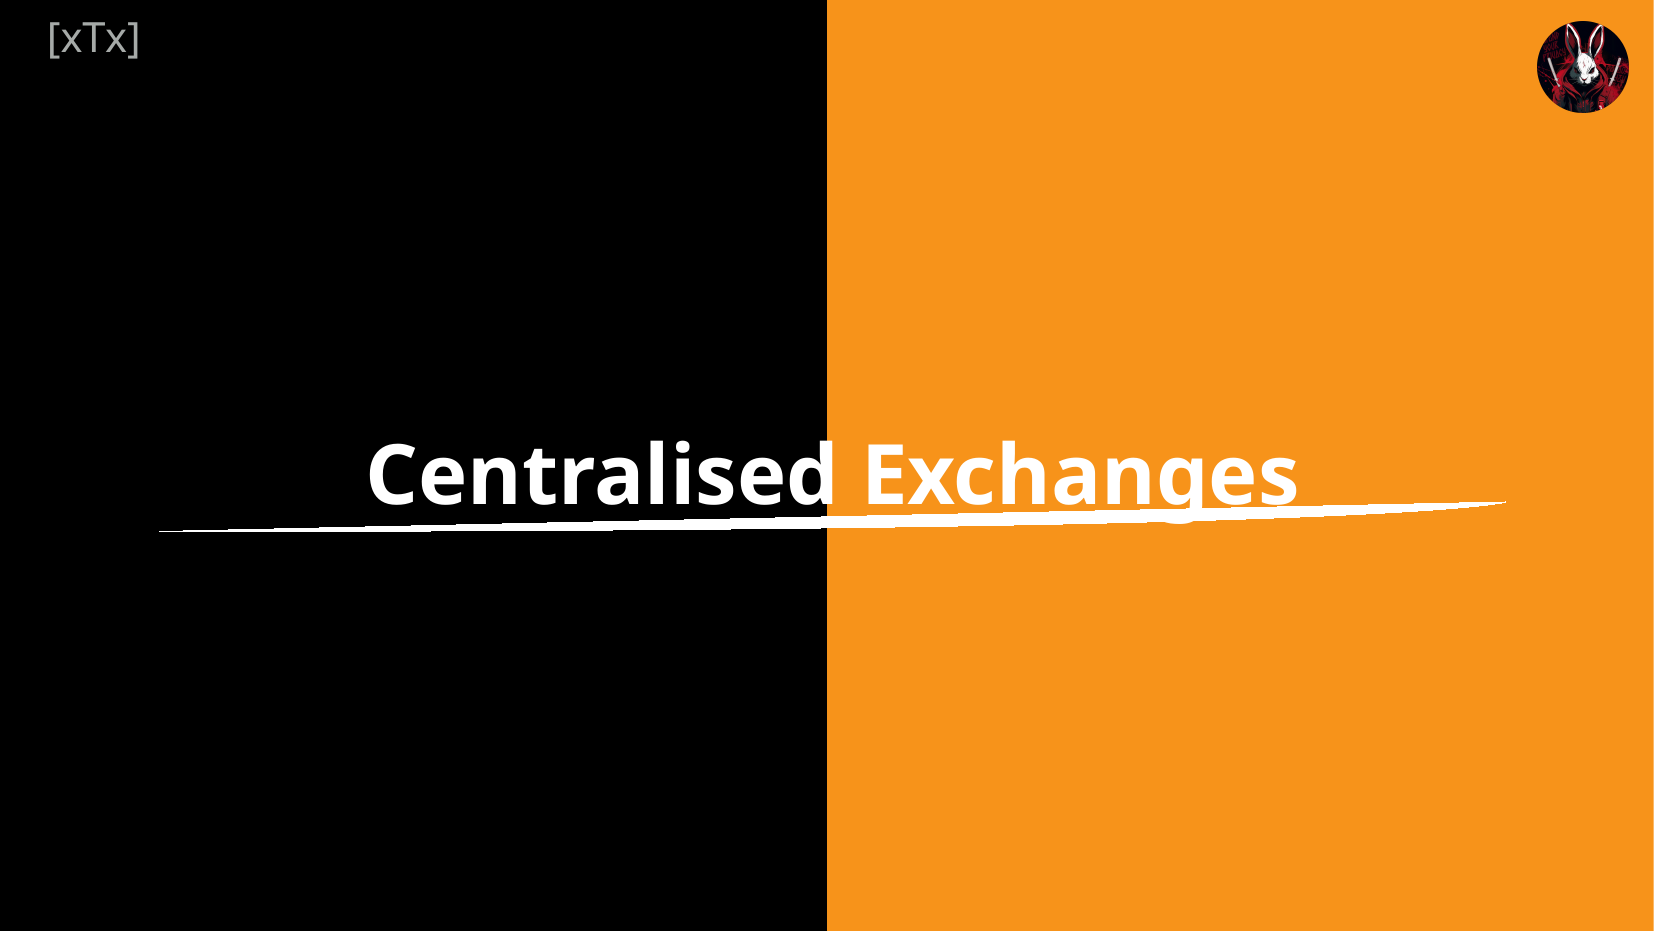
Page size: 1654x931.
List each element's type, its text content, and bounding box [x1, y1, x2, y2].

picture [0, 0, 1654, 931]
text_box [xTx] [0, 0, 188, 76]
title Centralised Exchanges [88, 59, 1577, 886]
text_box [159, 501, 1506, 532]
